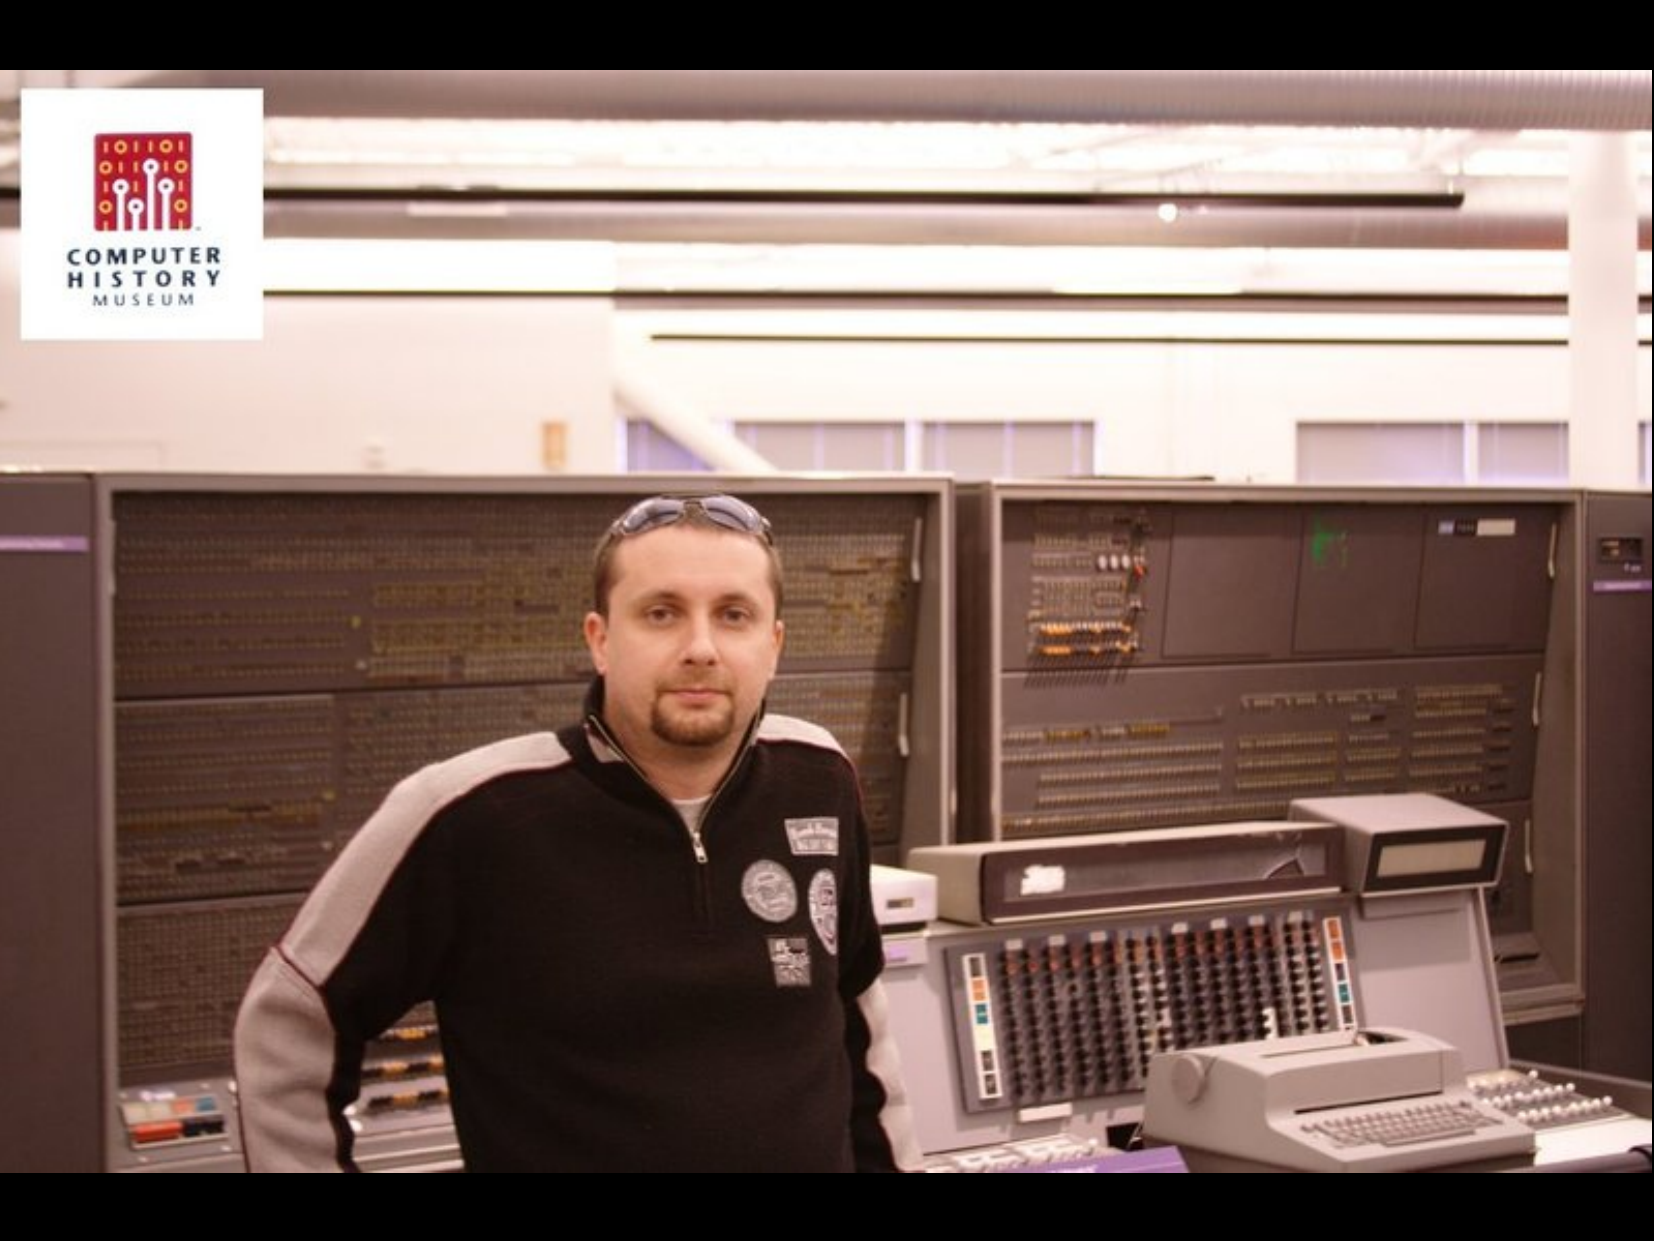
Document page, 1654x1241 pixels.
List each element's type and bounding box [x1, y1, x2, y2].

text_box [0, 0, 1654, 1241]
picture [0, 70, 1652, 1173]
